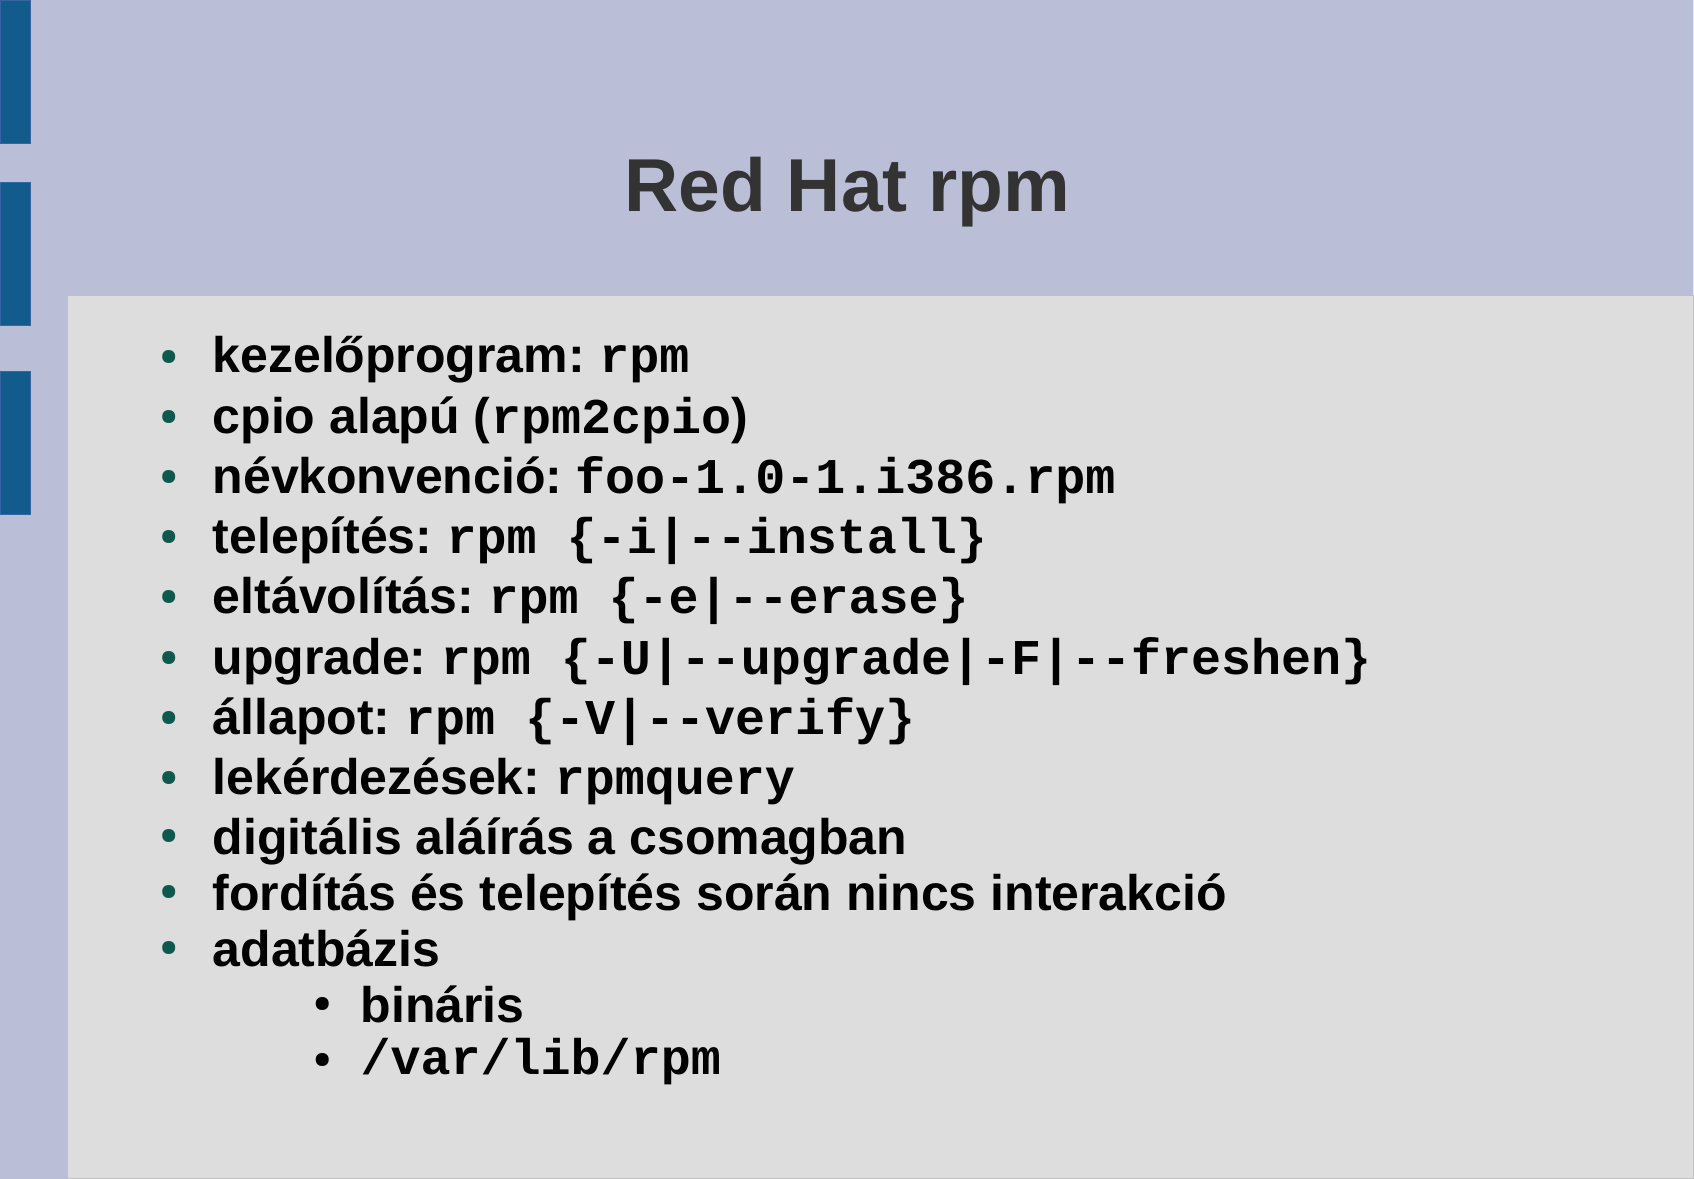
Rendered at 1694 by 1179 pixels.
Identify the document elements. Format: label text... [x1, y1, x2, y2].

list kezelőprogram: rpm cpio alapú (rpm2cpio) névkonvenció: foo-1.0-1.i386.rpm telepítés: rpm {-i|--install} eltávolítás: rpm {-e|--erase} upgrade: rpm {-U|--upgrade|-F|--freshen} állapot: rpm {-V|--verify} lekérdezések: rpmquery digitális aláírás a csomagban fordítás és telepítés során nincs interakció adatbázis bináris /var/lib/rpm [124, 327, 1571, 1090]
title Red Hat rpm [124, 86, 1571, 284]
